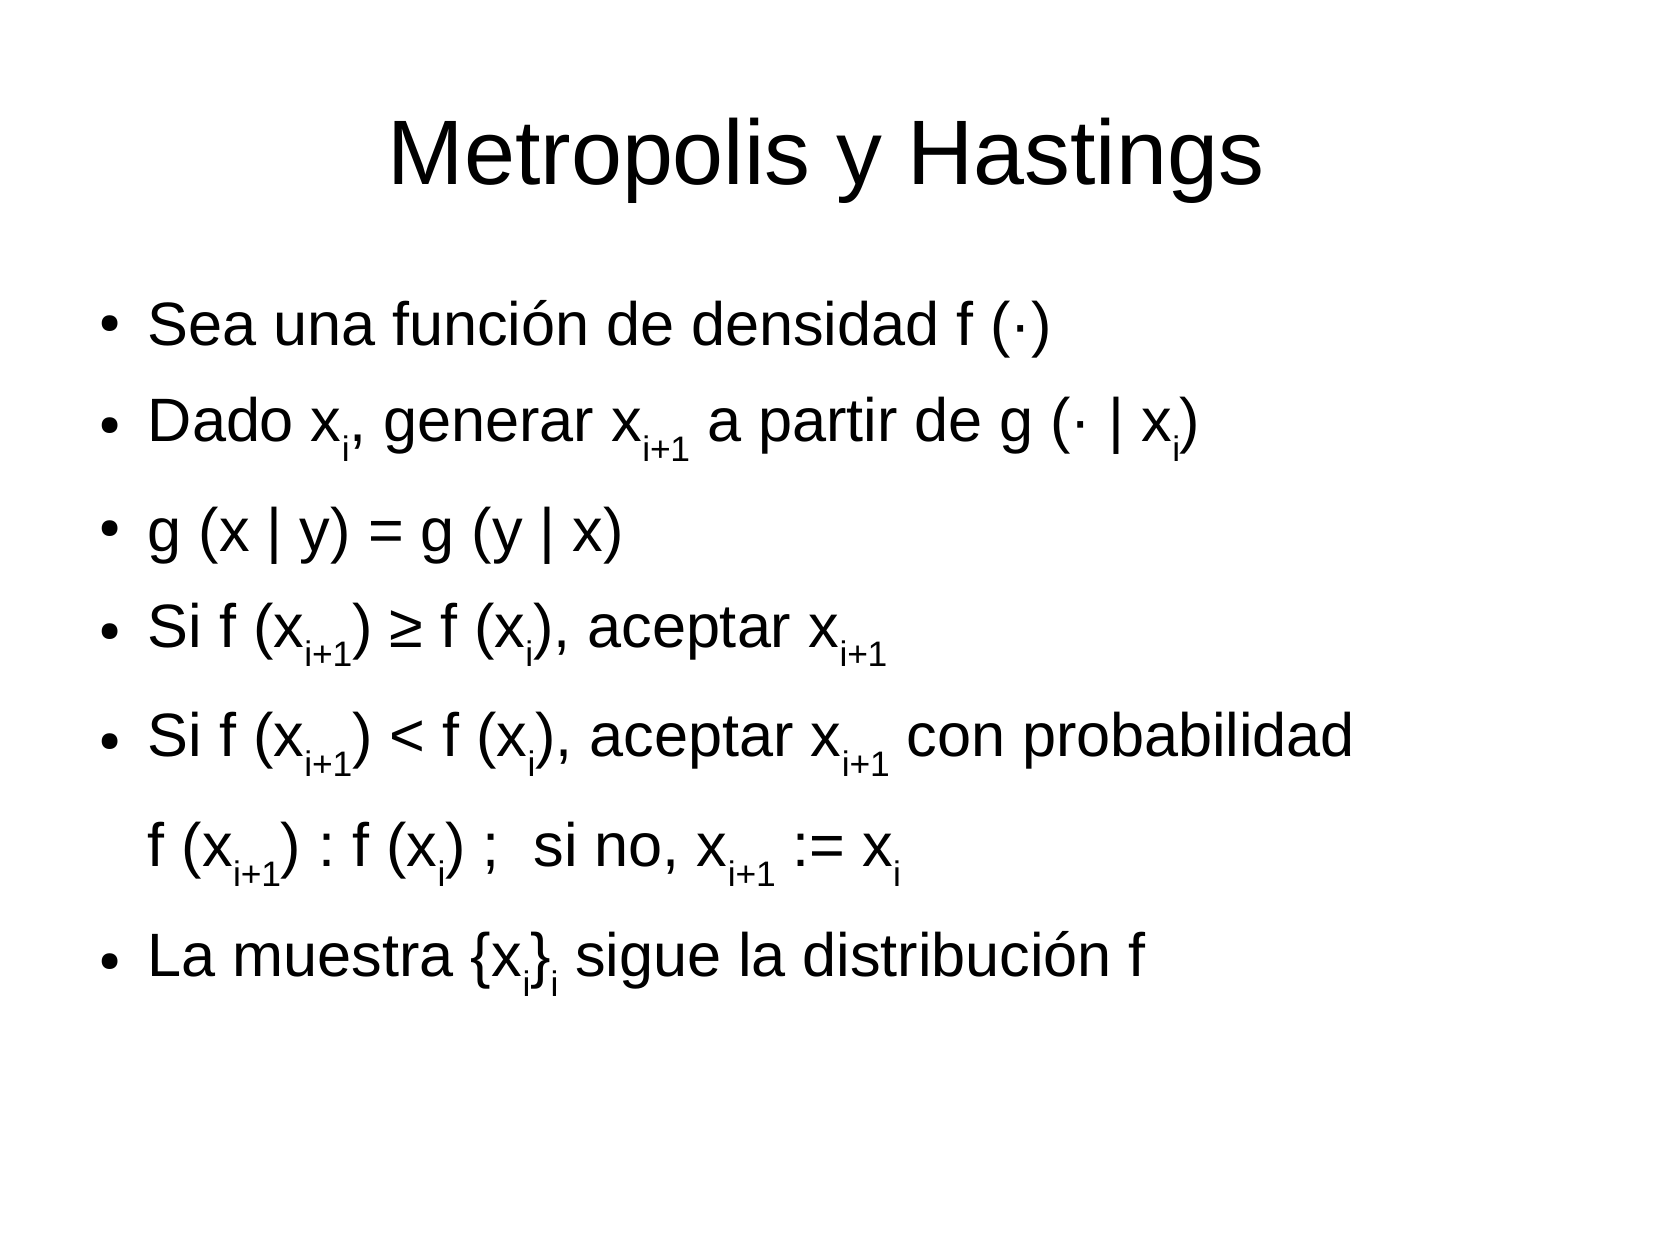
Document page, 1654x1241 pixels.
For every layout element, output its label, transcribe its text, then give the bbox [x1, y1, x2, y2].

title Metropolis y Hastings [82, 49, 1571, 257]
list Sea una función de densidad f (·) Dado xi, generar xi+1 a partir de g (· | xi) g (x | y) = g (y | x) Si f (xi+1) ≥ f (xi), aceptar xi+1 Si f (xi+1) < f (xi), aceptar xi+1 con probabilidad f (xi+1) : f (xi) ; si no, xi+1 := xi La muestra {xi}i sigue la distribución f [82, 290, 1571, 1010]
